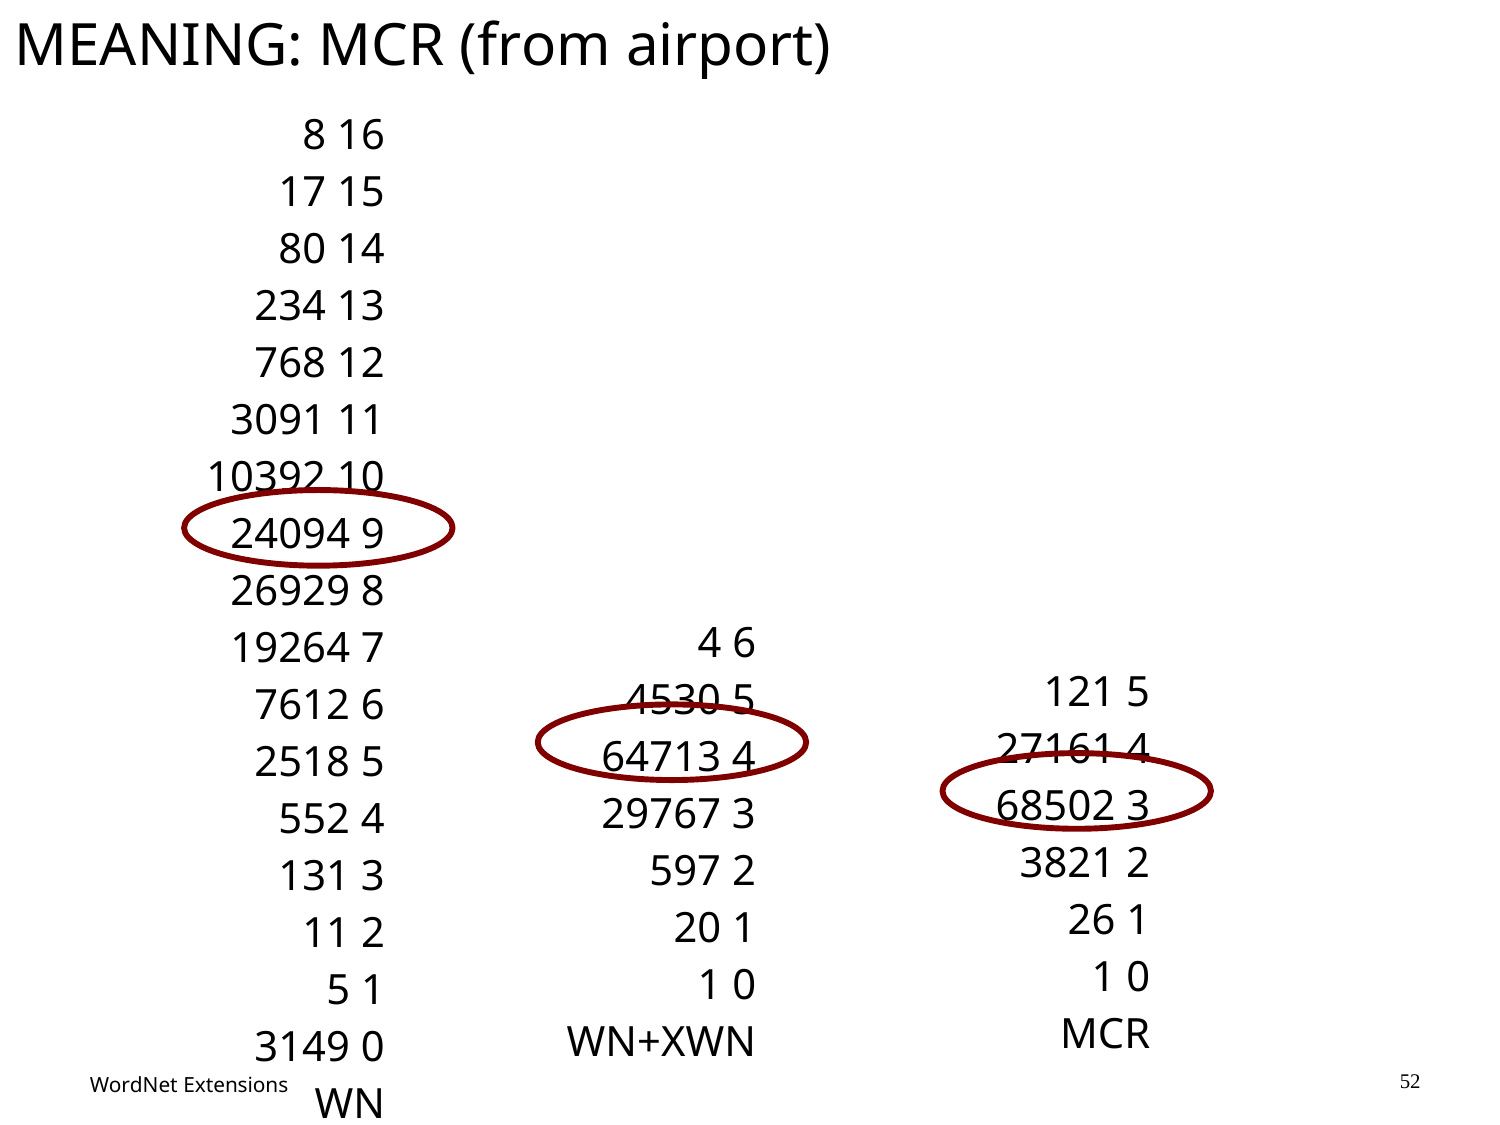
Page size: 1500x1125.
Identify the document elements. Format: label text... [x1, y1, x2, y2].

text_box 8 16 17 15 80 14 234 13 768 12 3091 11 10392 10 24094 9 26929 8 19264 7 7612 6 2518 5 552 4 131 3 11 2 5 1 3149 0 WN [188, 493, 423, 562]
text_box 121 5 27161 4 68502 3 3821 2 26 1 1 0 MCR [930, 654, 1198, 1016]
text_box 4 6 4530 5 64713 4 29767 3 597 2 20 1 1 0 WN+XWN [551, 605, 790, 721]
text_box 4 6 4530 5 64713 4 29767 3 597 2 20 1 1 0 WN+XWN [551, 763, 790, 1016]
text_box 121 5 27161 4 68502 3 3821 2 26 1 1 0 MCR [946, 757, 1198, 825]
text_box 8 16 17 15 80 14 234 13 768 12 3091 11 10392 10 24094 9 26929 8 19264 7 7612 6 2518 5 552 4 131 3 11 2 5 1 3149 0 WN [180, 97, 423, 993]
title MEANING: MCR (from airport) [0, 0, 1500, 86]
text_box 4 6 4530 5 64713 4 29767 3 597 2 20 1 1 0 WN+XWN [551, 708, 790, 777]
